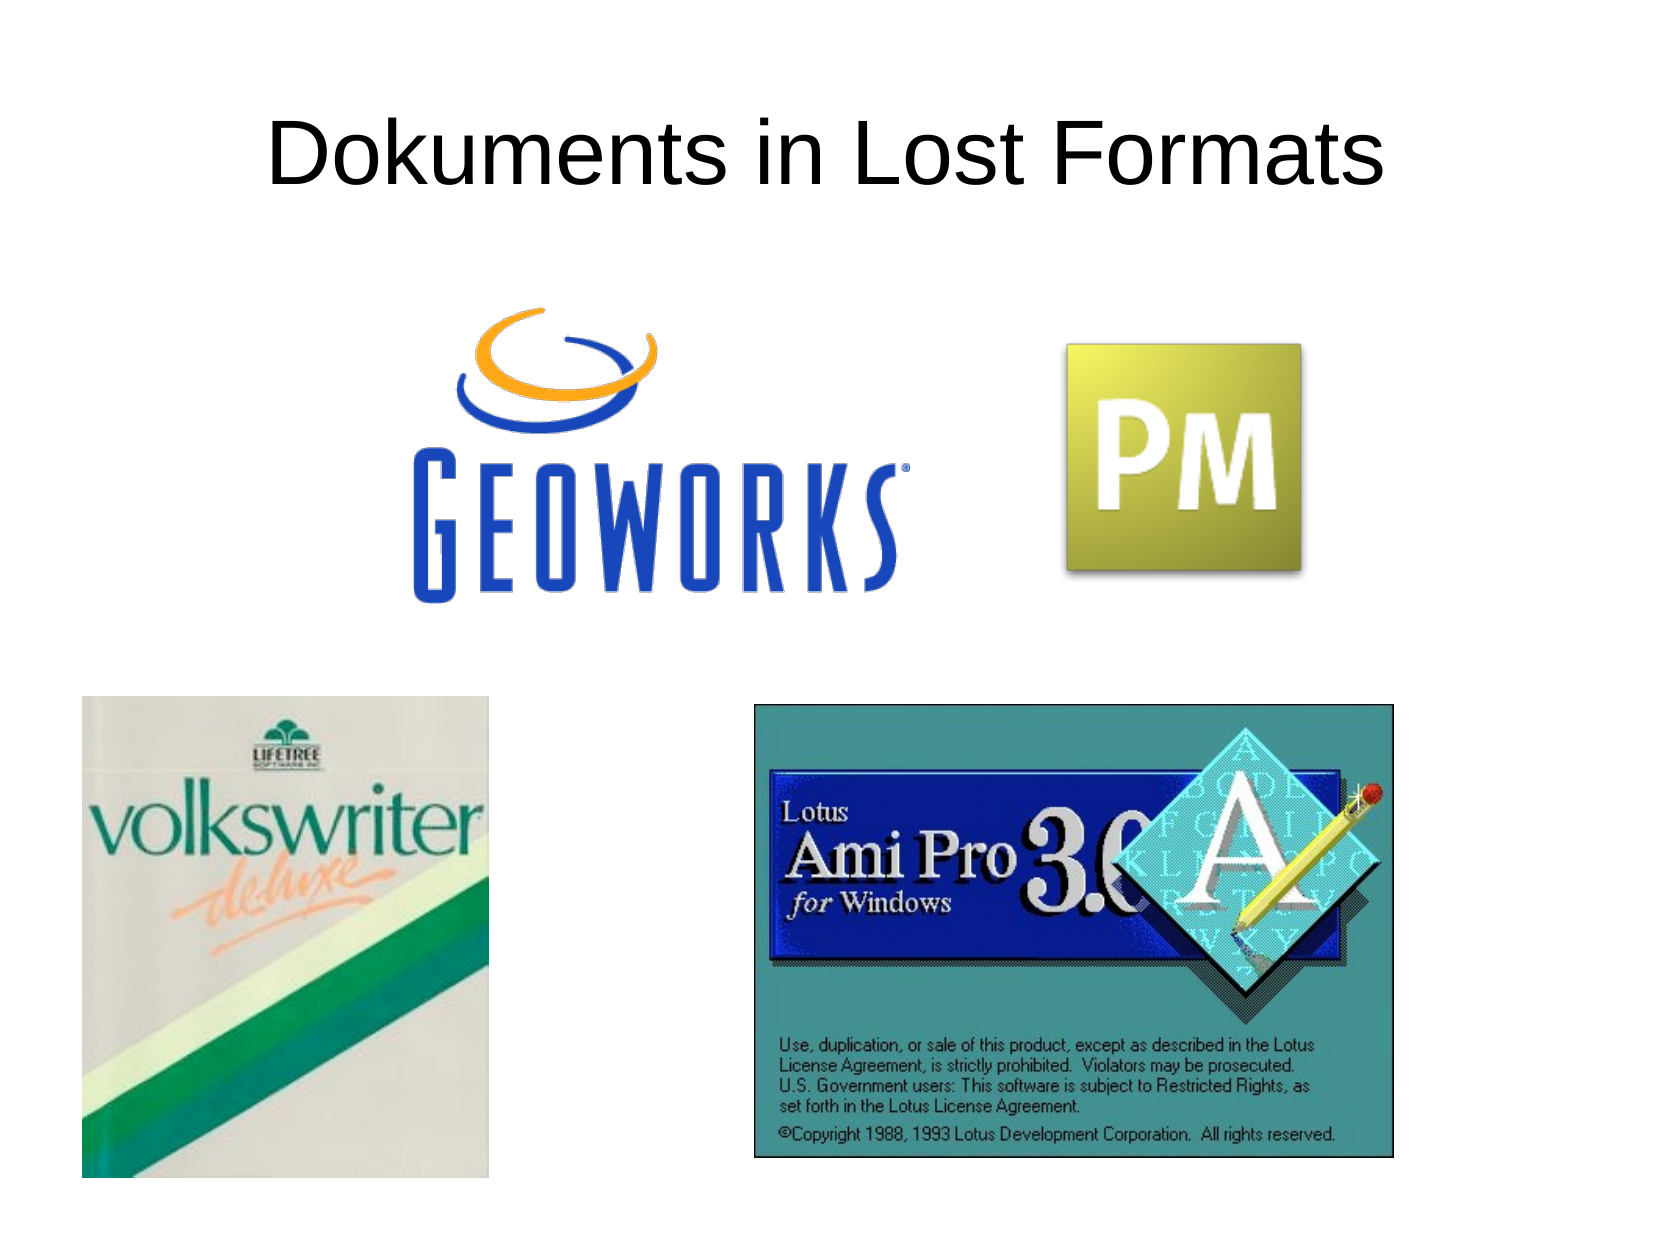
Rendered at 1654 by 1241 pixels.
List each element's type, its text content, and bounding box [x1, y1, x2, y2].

picture [1051, 330, 1318, 598]
picture [754, 704, 1394, 1158]
picture [413, 307, 910, 605]
title Dokuments in Lost Formats [82, 49, 1571, 257]
picture [82, 696, 489, 1179]
